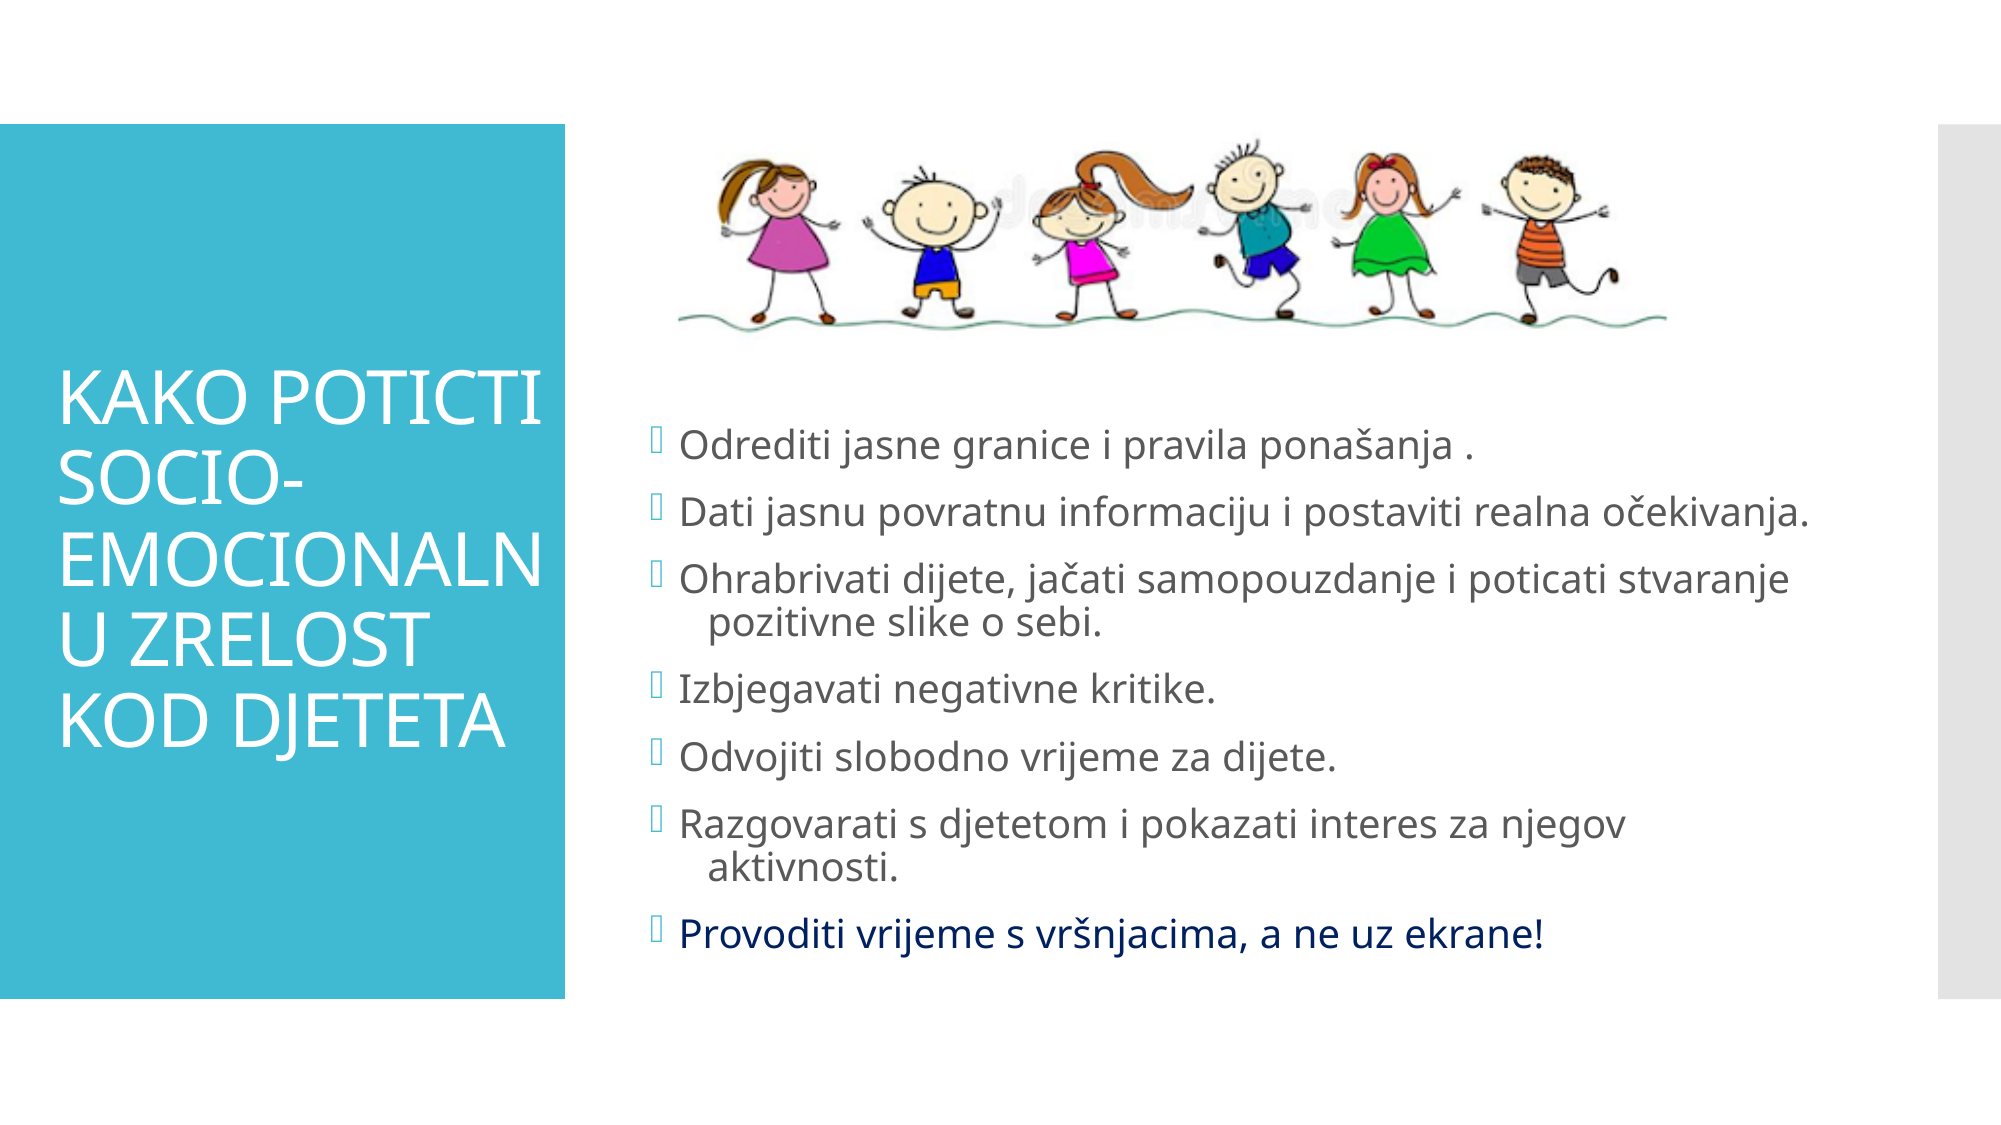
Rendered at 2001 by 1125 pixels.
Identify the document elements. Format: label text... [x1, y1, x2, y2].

title KAKO POTICTI SOCIO-EMOCIONALNU ZRELOST KOD DJETETA [41, 184, 577, 940]
list Odrediti jasne granice i pravila ponašanja . Dati jasnu povratnu informaciju i postaviti realna očekivanja. Ohrabrivati dijete, jačati samopouzdanje i poticati stvaranje pozitivne slike o sebi. Izbjegavati negativne kritike. Odvojiti slobodno vrijeme za dijete. Razgovarati s djetetom i pokazati interes za njegov aktivnosti. Provoditi vrijeme s vršnjacima, a ne uz ekrane! [634, 400, 1835, 982]
picture [675, 31, 1671, 364]
